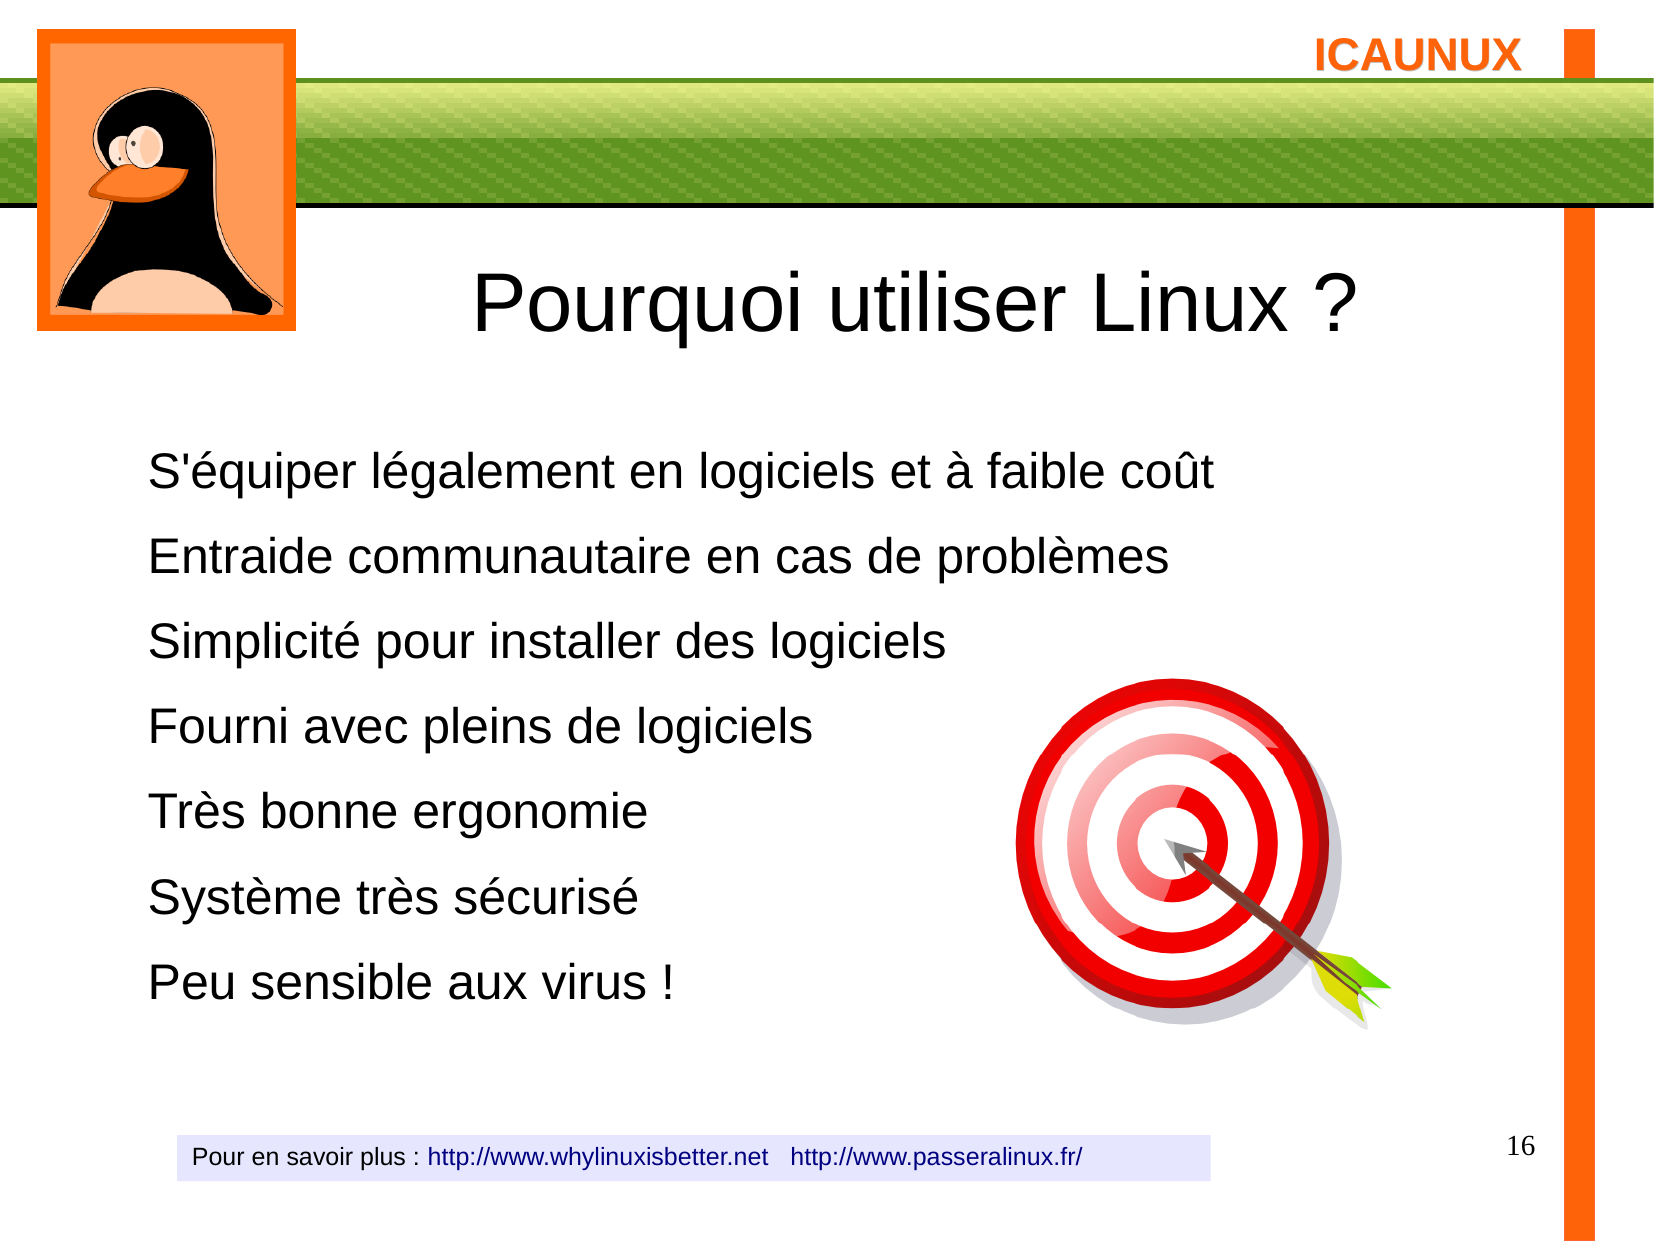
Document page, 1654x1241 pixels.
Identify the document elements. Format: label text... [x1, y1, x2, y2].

picture [914, 500, 1506, 1093]
picture [0, 29, 1654, 331]
title Pourquoi utiliser Linux ? [324, 236, 1506, 370]
text_box Pour en savoir plus : http://www.whylinuxisbetter.net http://www.passeralinux.fr/ [177, 1135, 1211, 1182]
list S'équiper légalement en logiciels et à faible coût Entraide communautaire en cas de problèmes Simplicité pour installer des logiciels Fourni avec pleins de logiciels Très bonne ergonomie Système très sécurisé Peu sensible aux virus ! [147, 442, 1571, 1054]
